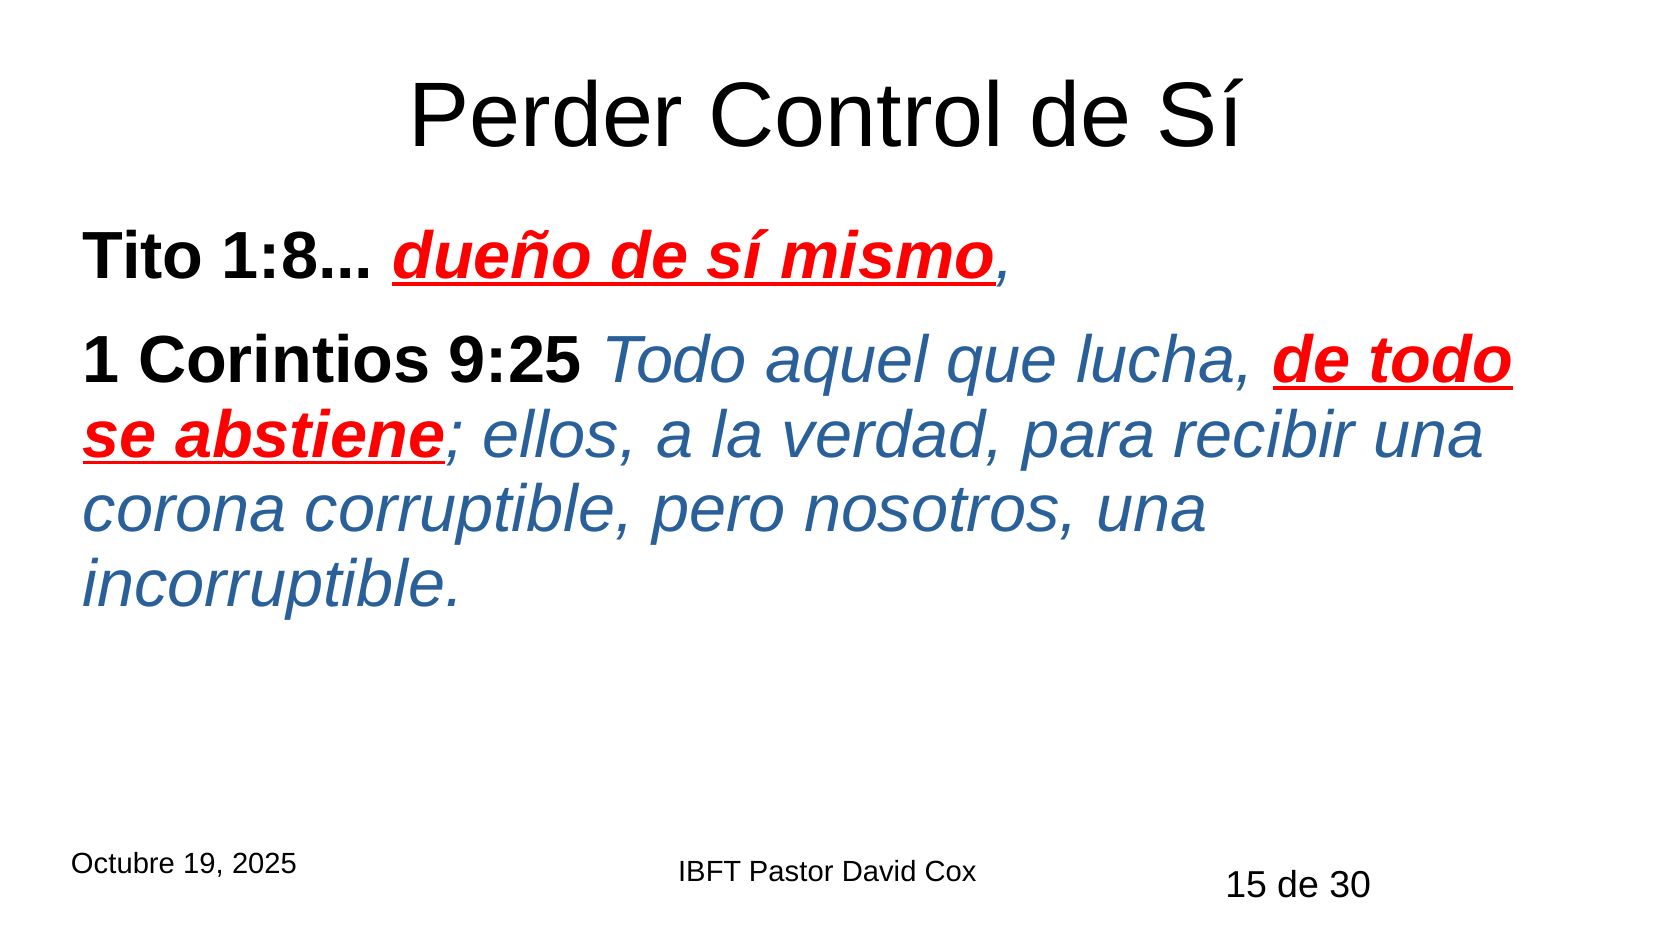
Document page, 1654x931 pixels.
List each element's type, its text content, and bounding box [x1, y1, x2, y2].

title Perder Control de Sí [82, 37, 1571, 193]
text_box IBFT Pastor David Cox [565, 847, 1090, 912]
text_box Octubre 19, 2025 [56, 806, 451, 922]
text_box <number> de 30 [1210, 856, 1418, 931]
list Tito 1:8... dueño de sí mismo, 1 Corintios 9:25 ​Todo aquel que lucha, de todo se abstiene; ellos, a la verdad, para recibir una corona corruptible, pero nosotros, una incorruptible. [82, 217, 1571, 758]
